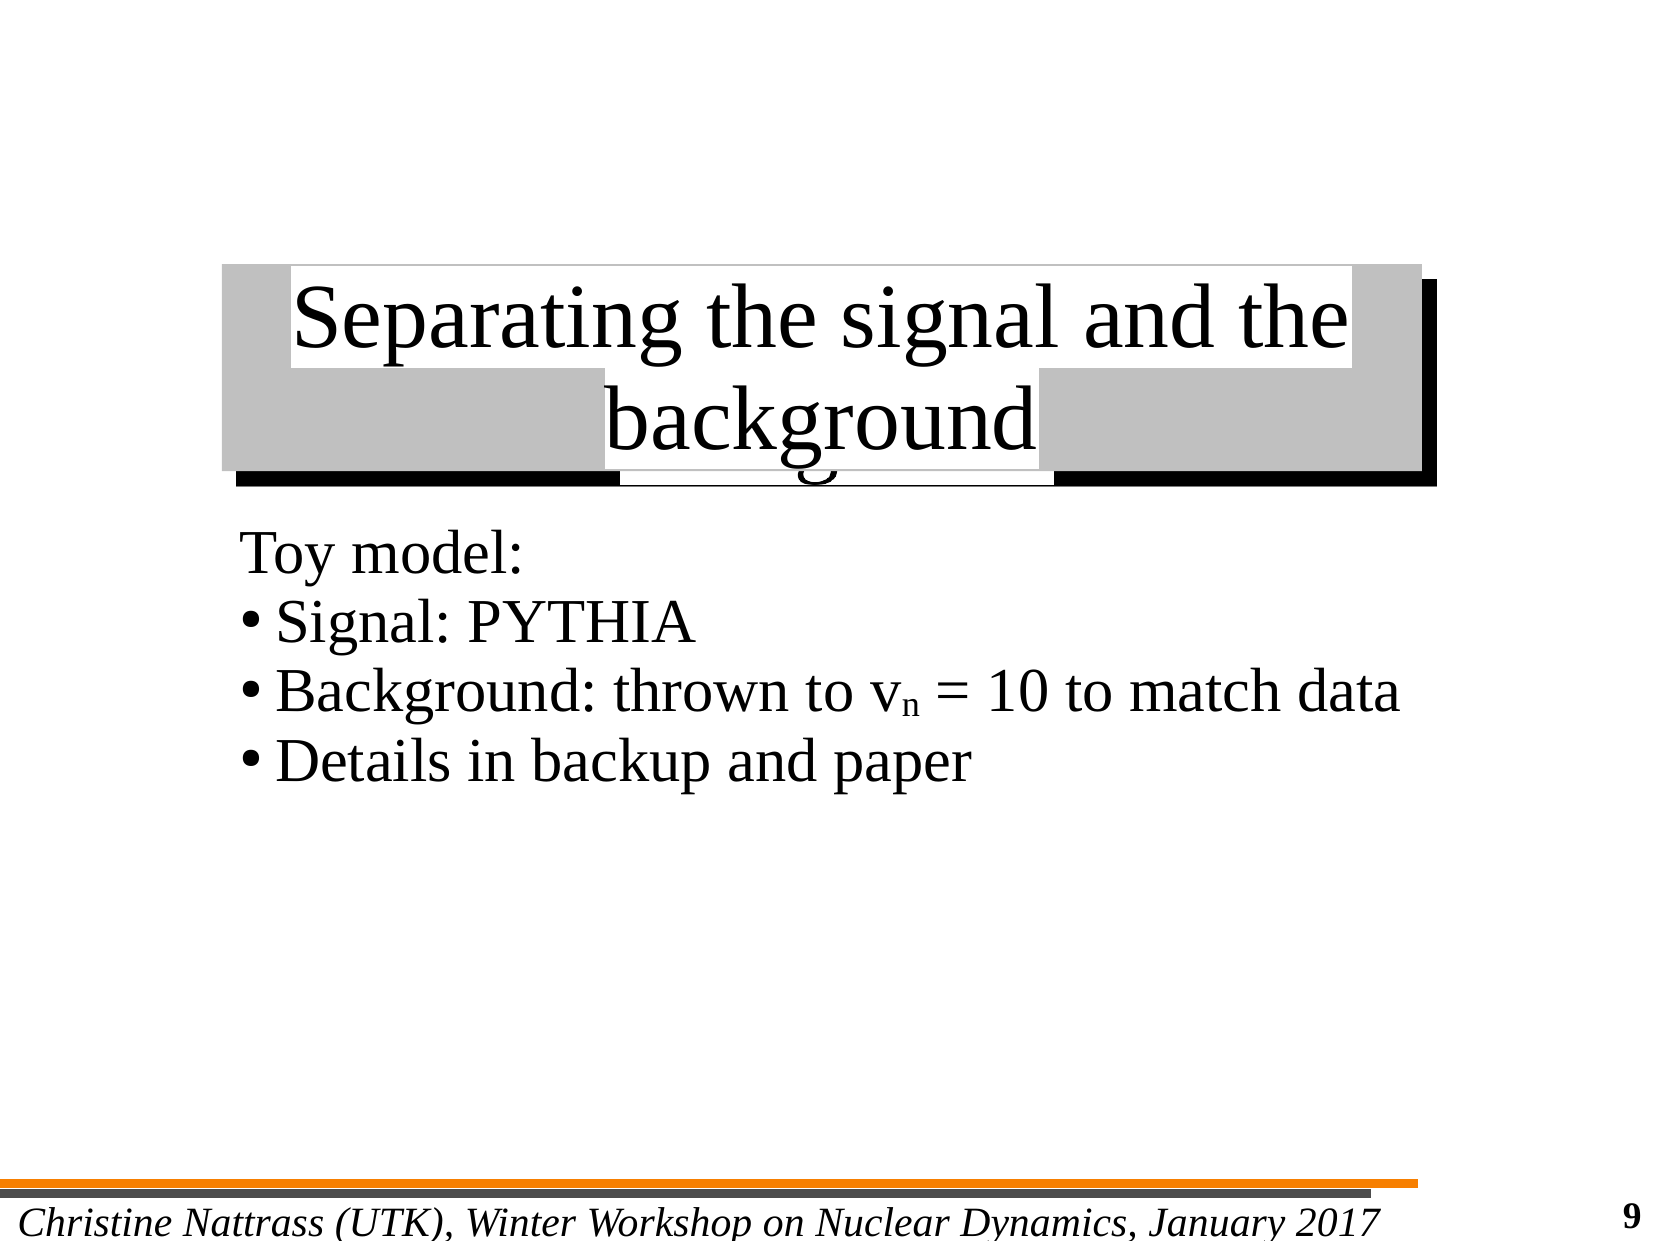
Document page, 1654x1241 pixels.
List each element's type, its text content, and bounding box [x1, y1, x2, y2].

text_box Toy model: Signal: PYTHIA Background: thrown to vn = 10 to match data Details in backup and paper [225, 510, 1531, 893]
title Separating the signal and the background [221, 264, 1422, 472]
